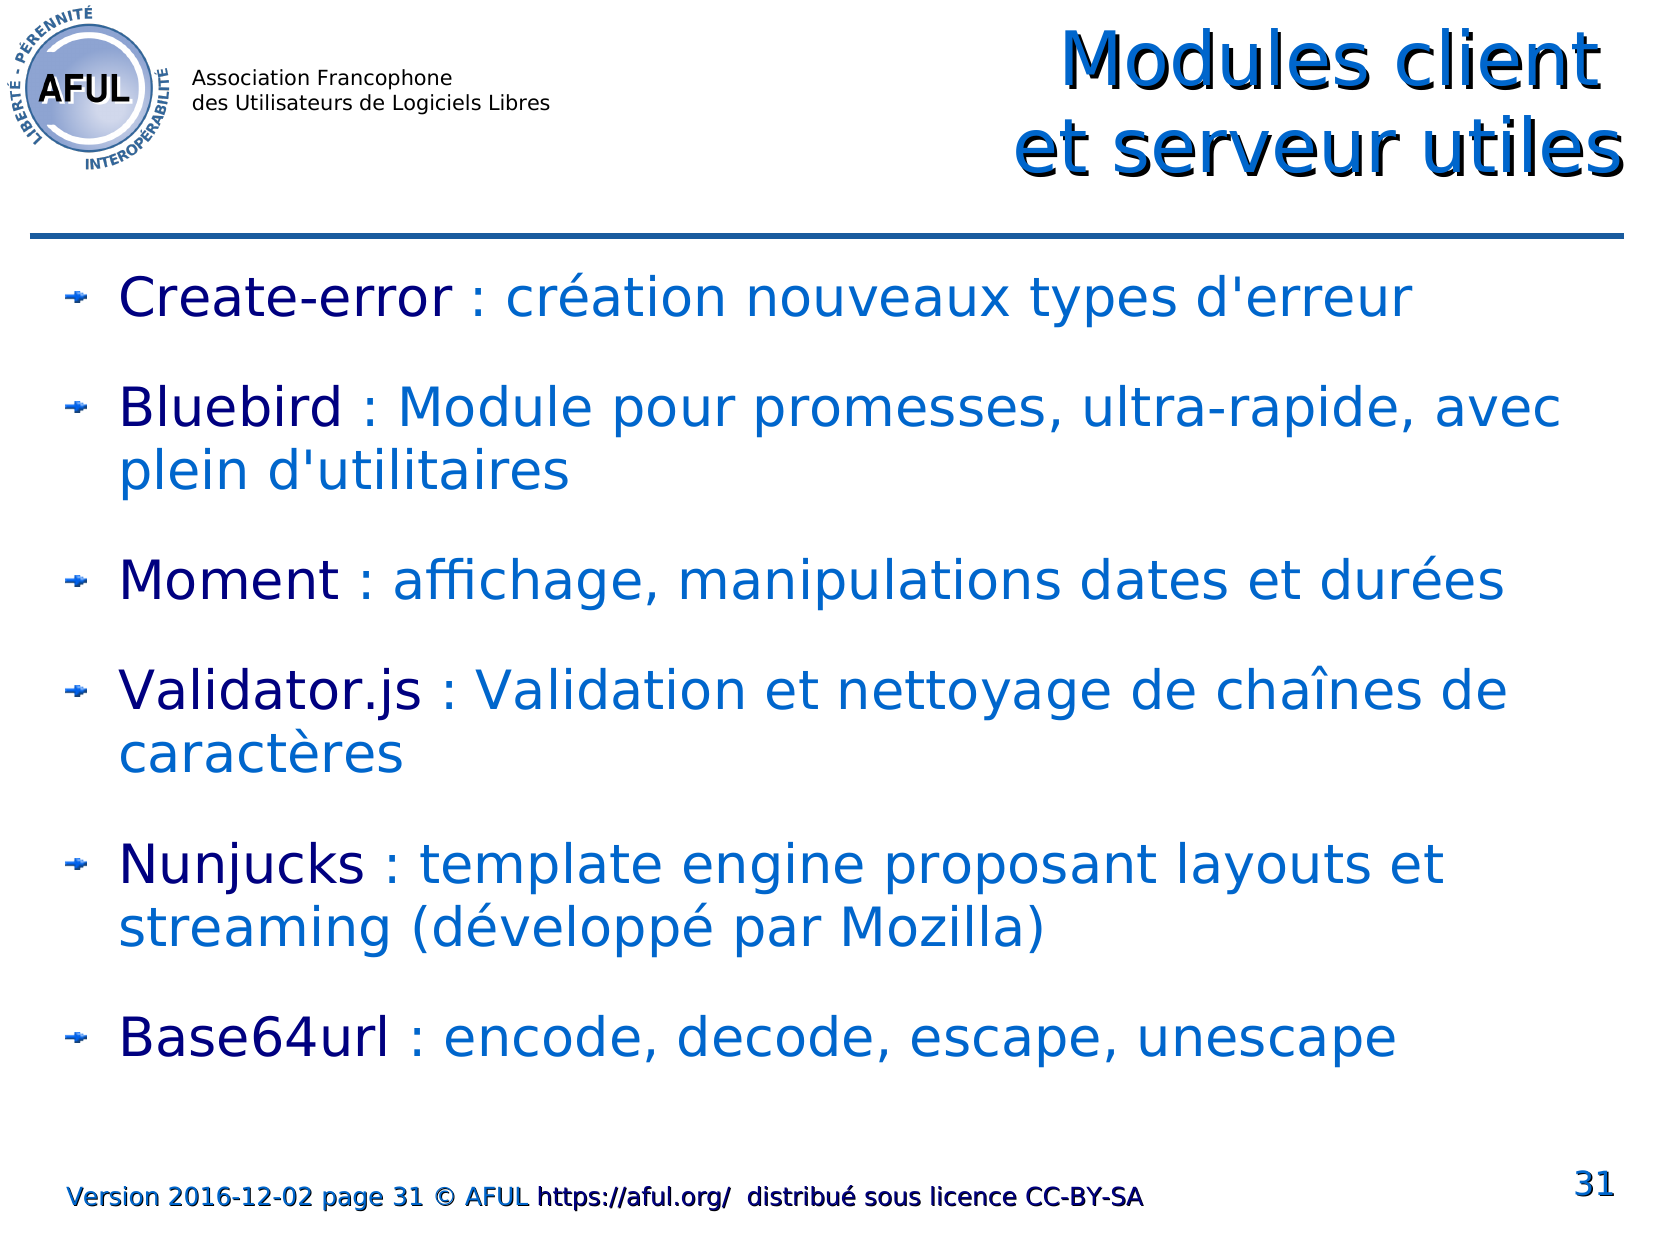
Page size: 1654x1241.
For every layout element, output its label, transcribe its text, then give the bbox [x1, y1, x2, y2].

list Create-error : création nouveaux types d'erreur Bluebird : Module pour promesses, ultra-rapide, avec plein d'utilitaires Moment : affichage, manipulations dates et durées Validator.js : Validation et nettoyage de chaînes de caractères Nunjucks : template engine proposant layouts et streaming (développé par Mozilla) Base64url : encode, decode, escape, unescape [47, 265, 1595, 1211]
title Modules client et serveur utiles [501, 0, 1625, 207]
picture [0, 0, 178, 178]
